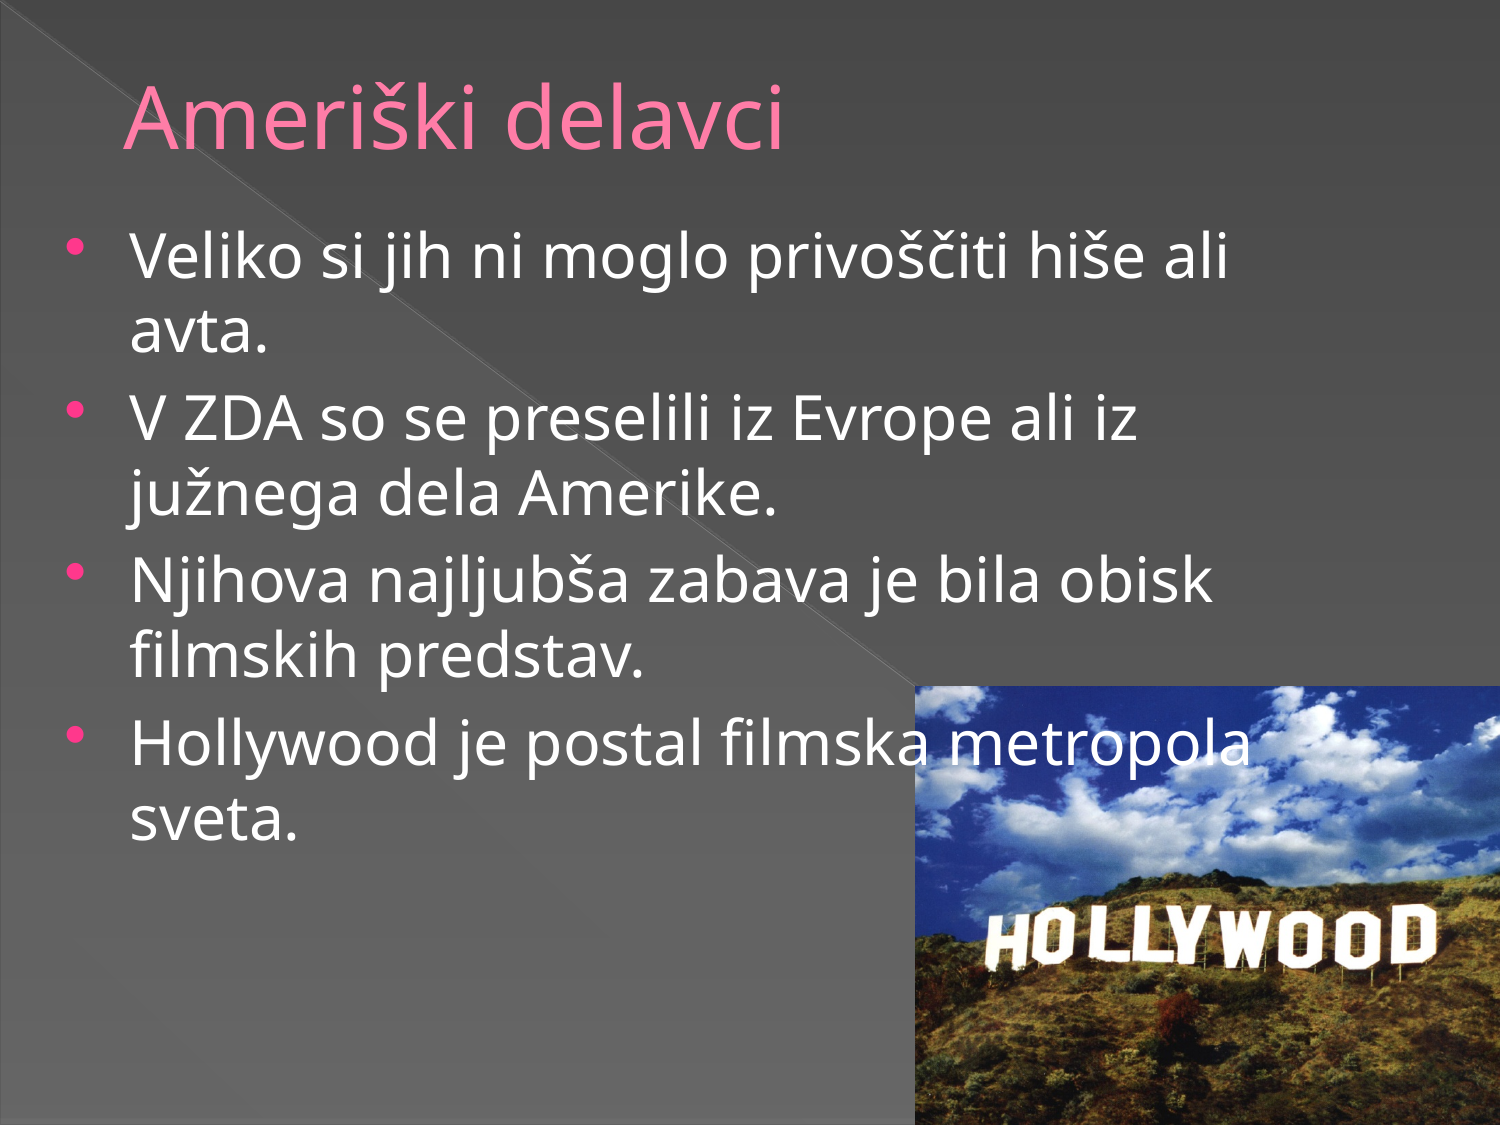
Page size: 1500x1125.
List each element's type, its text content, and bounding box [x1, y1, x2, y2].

title Ameriški delavci [29, 0, 1380, 230]
list Veliko si jih ni moglo privoščiti hiše ali avta. V ZDA so se preselili iz Evrope ali iz južnega dela Amerike. Njihova najljubša zabava je bila obisk filmskih predstav. Hollywood je postal filmska metropola sveta. [41, 208, 1392, 958]
picture [915, 686, 1500, 1125]
